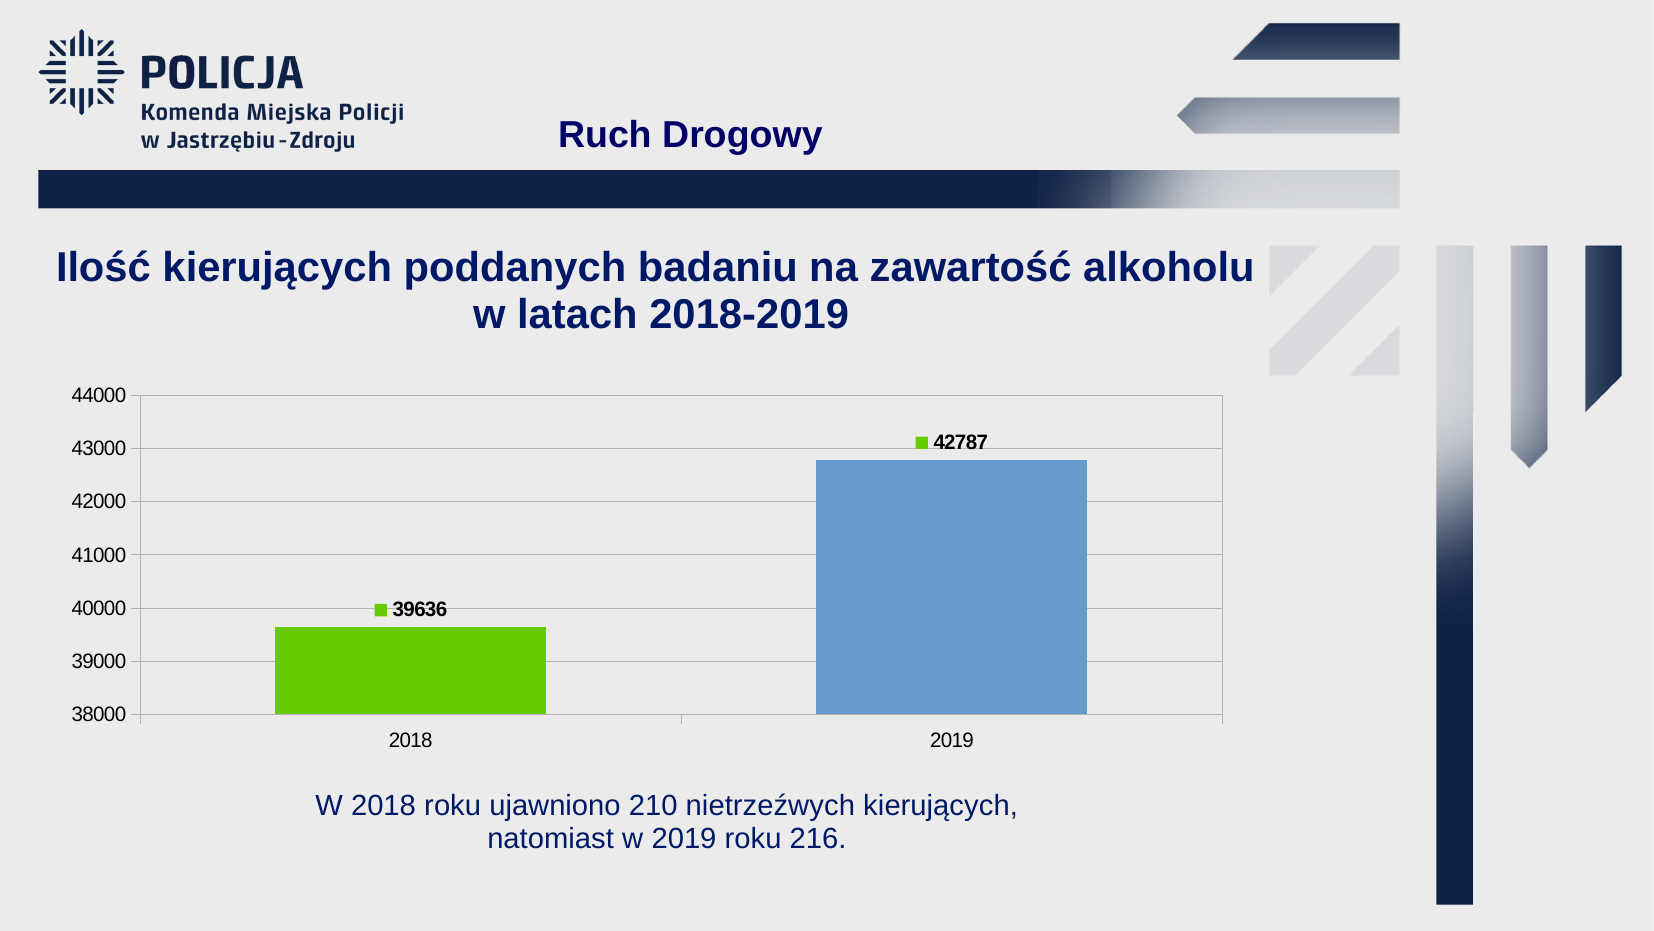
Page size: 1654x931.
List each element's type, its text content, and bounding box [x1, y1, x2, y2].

title Ilość kierujących poddanych badaniu na zawartość alkoholu w latach 2018-2019 [47, 212, 1264, 368]
picture [0, 0, 1654, 931]
text_box Ruch Drogowy [543, 106, 838, 164]
title W 2018 roku ujawniono 210 nietrzeźwych kierujących, natomiast w 2019 roku 216. [59, 767, 1276, 876]
chart [71, 368, 1264, 767]
